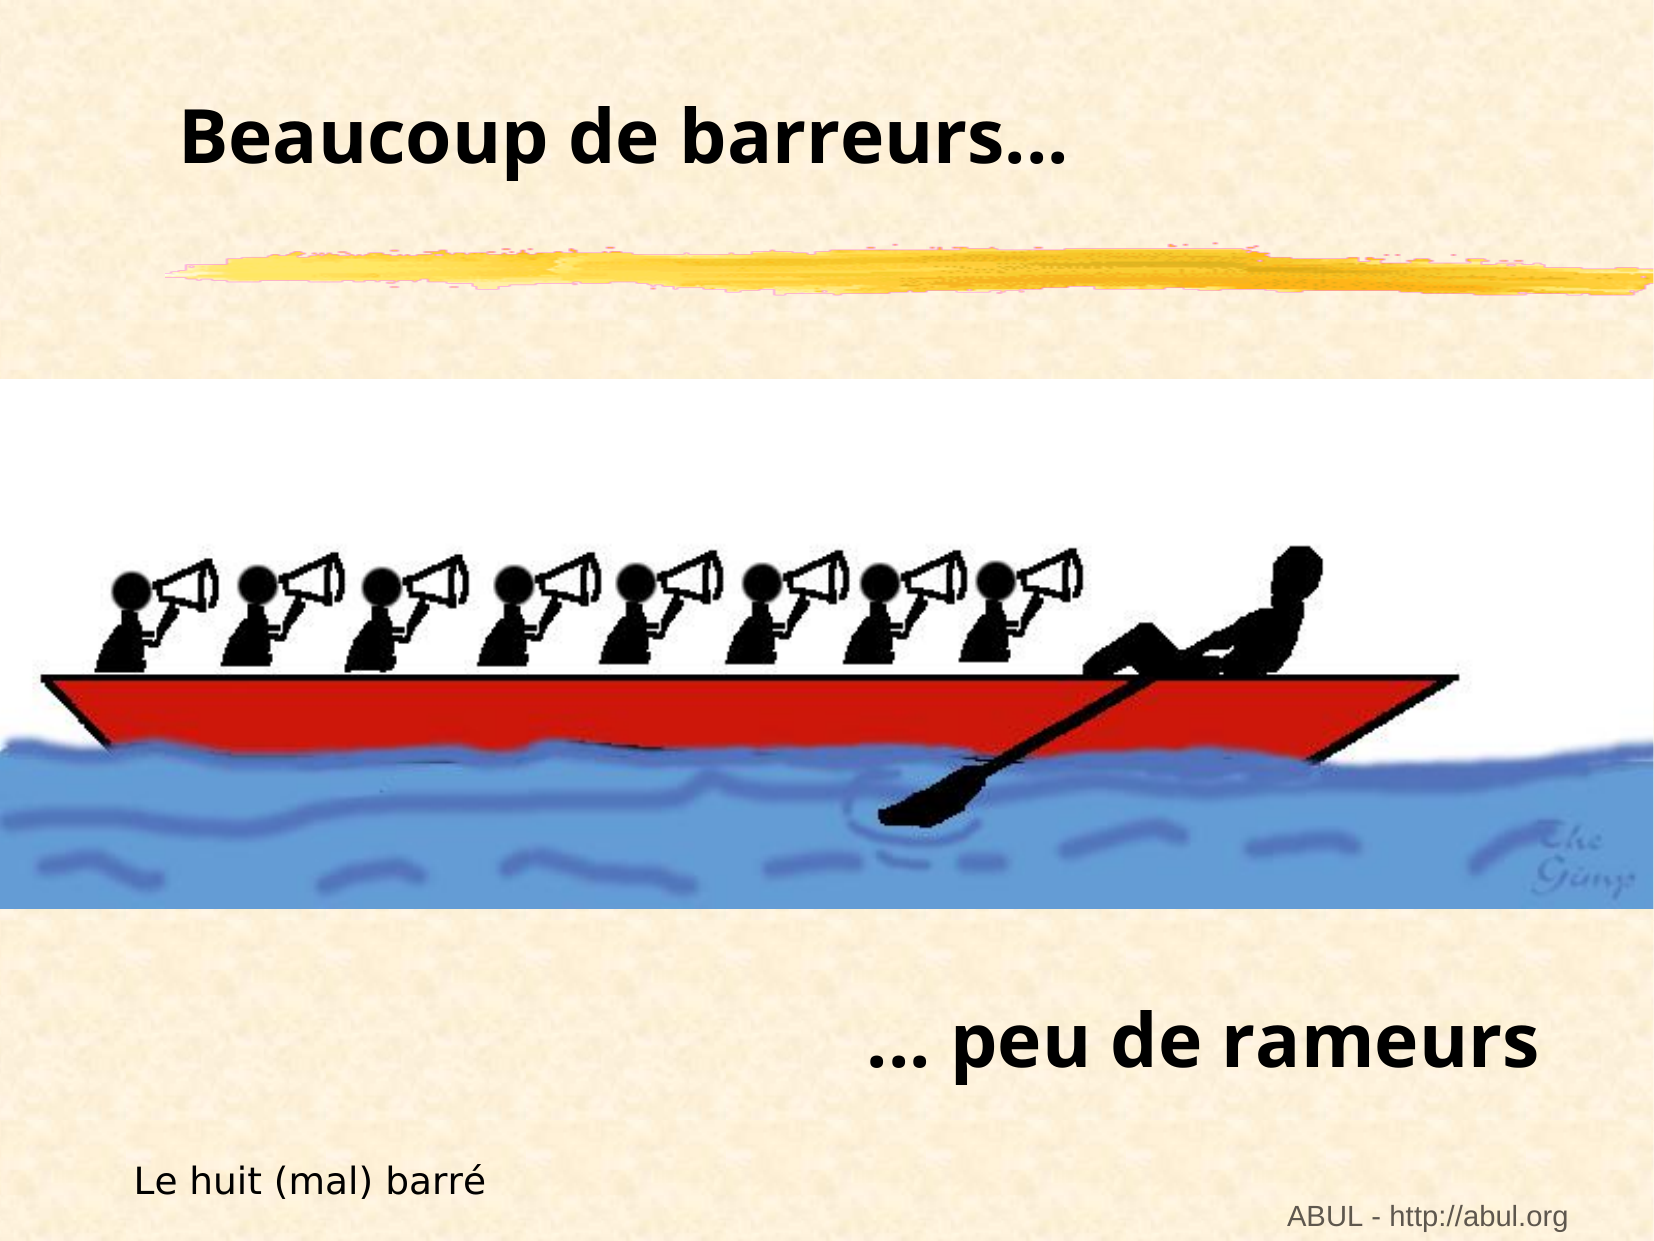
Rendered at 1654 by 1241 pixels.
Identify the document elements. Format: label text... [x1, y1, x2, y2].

title ... peu de rameurs [163, 934, 1556, 1142]
title Beaucoup de barreurs... [163, 46, 1556, 224]
text_box Le huit (mal) barré [29, 1152, 591, 1211]
picture [0, 0, 1654, 1241]
